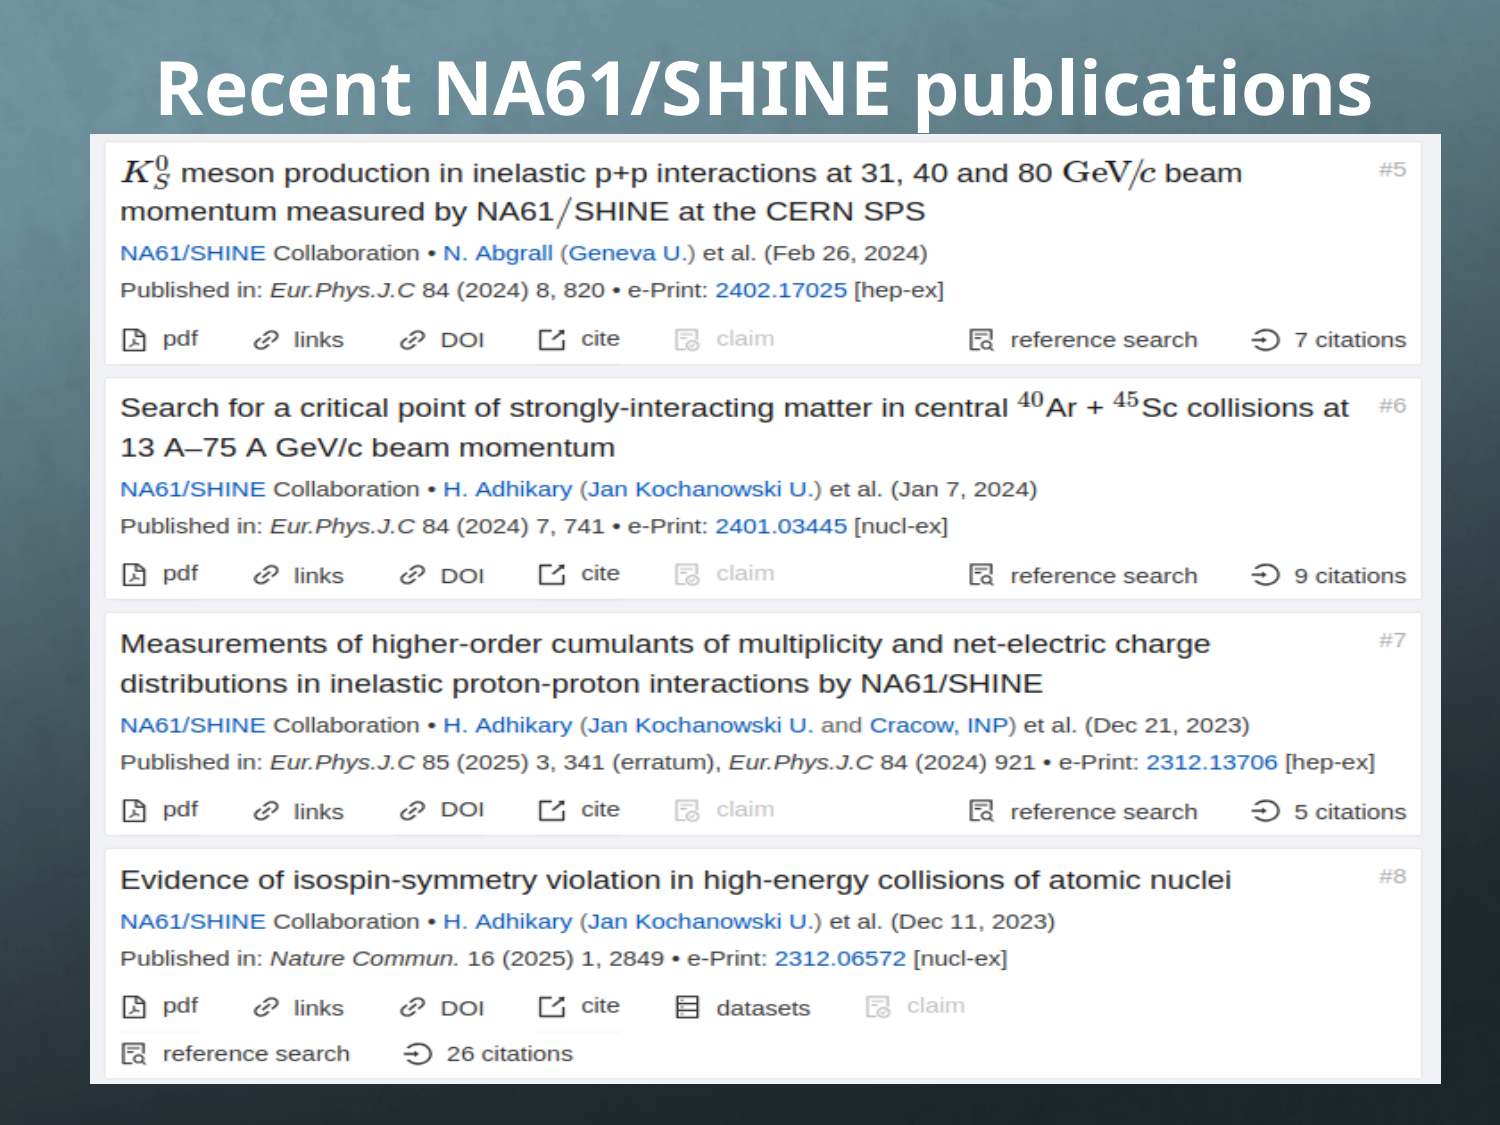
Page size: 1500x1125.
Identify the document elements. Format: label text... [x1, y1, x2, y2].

picture [0, 0, 1500, 1125]
title Recent NA61/SHINE publications [75, 0, 1456, 180]
